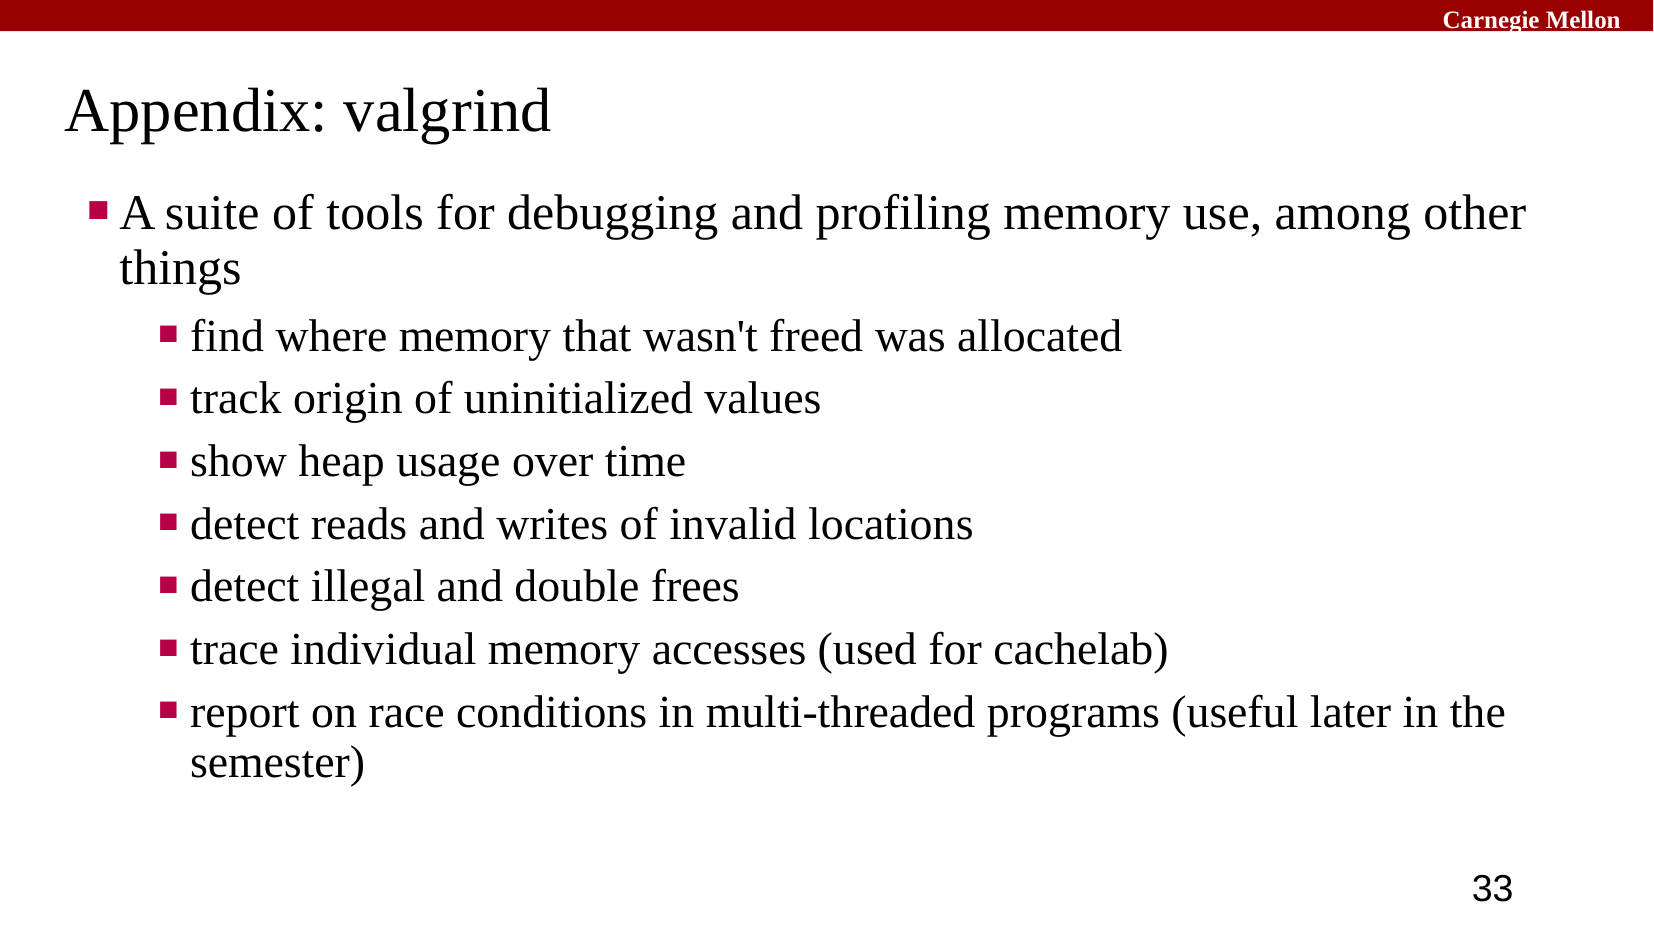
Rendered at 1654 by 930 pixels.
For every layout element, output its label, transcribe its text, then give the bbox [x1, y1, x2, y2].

list A suite of tools for debugging and profiling memory use, among other things find where memory that wasn't freed was allocated track origin of uninitialized values show heap usage over time detect reads and writes of invalid locations detect illegal and double frees trace individual memory accesses (used for cachelab) report on race conditions in multi-threaded programs (useful later in the semester) [71, 184, 1576, 859]
title Appendix: valgrind [64, 58, 1576, 163]
